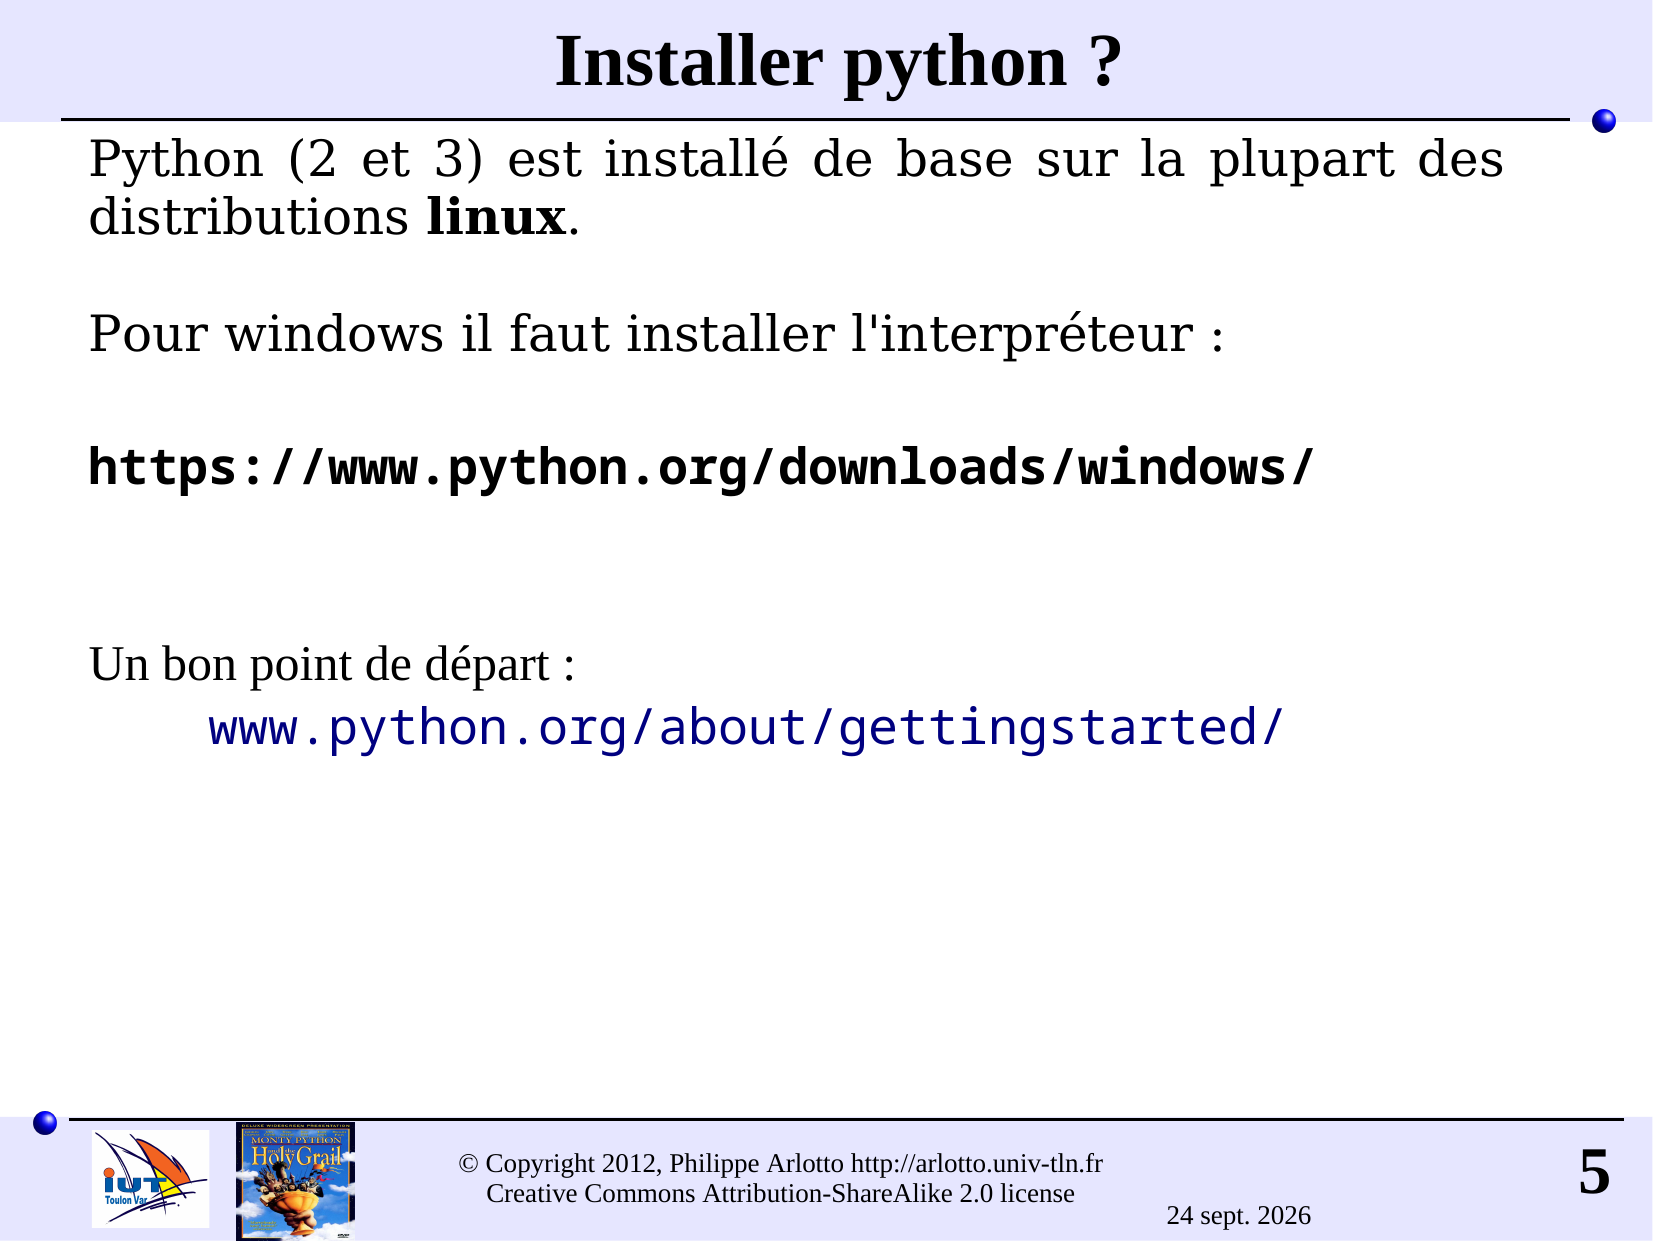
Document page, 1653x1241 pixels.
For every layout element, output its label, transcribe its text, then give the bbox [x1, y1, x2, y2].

text_box Python (2 et 3) est installé de base sur la plupart des distributions linux. Pour windows il faut installer l'interpréteur : https://www.python.org/downloads/windows/ Un bon point de départ : www.python.org/about/gettingstarted/ [88, 129, 1506, 1125]
title Installer python ? [95, 14, 1585, 107]
picture [236, 1125, 355, 1241]
